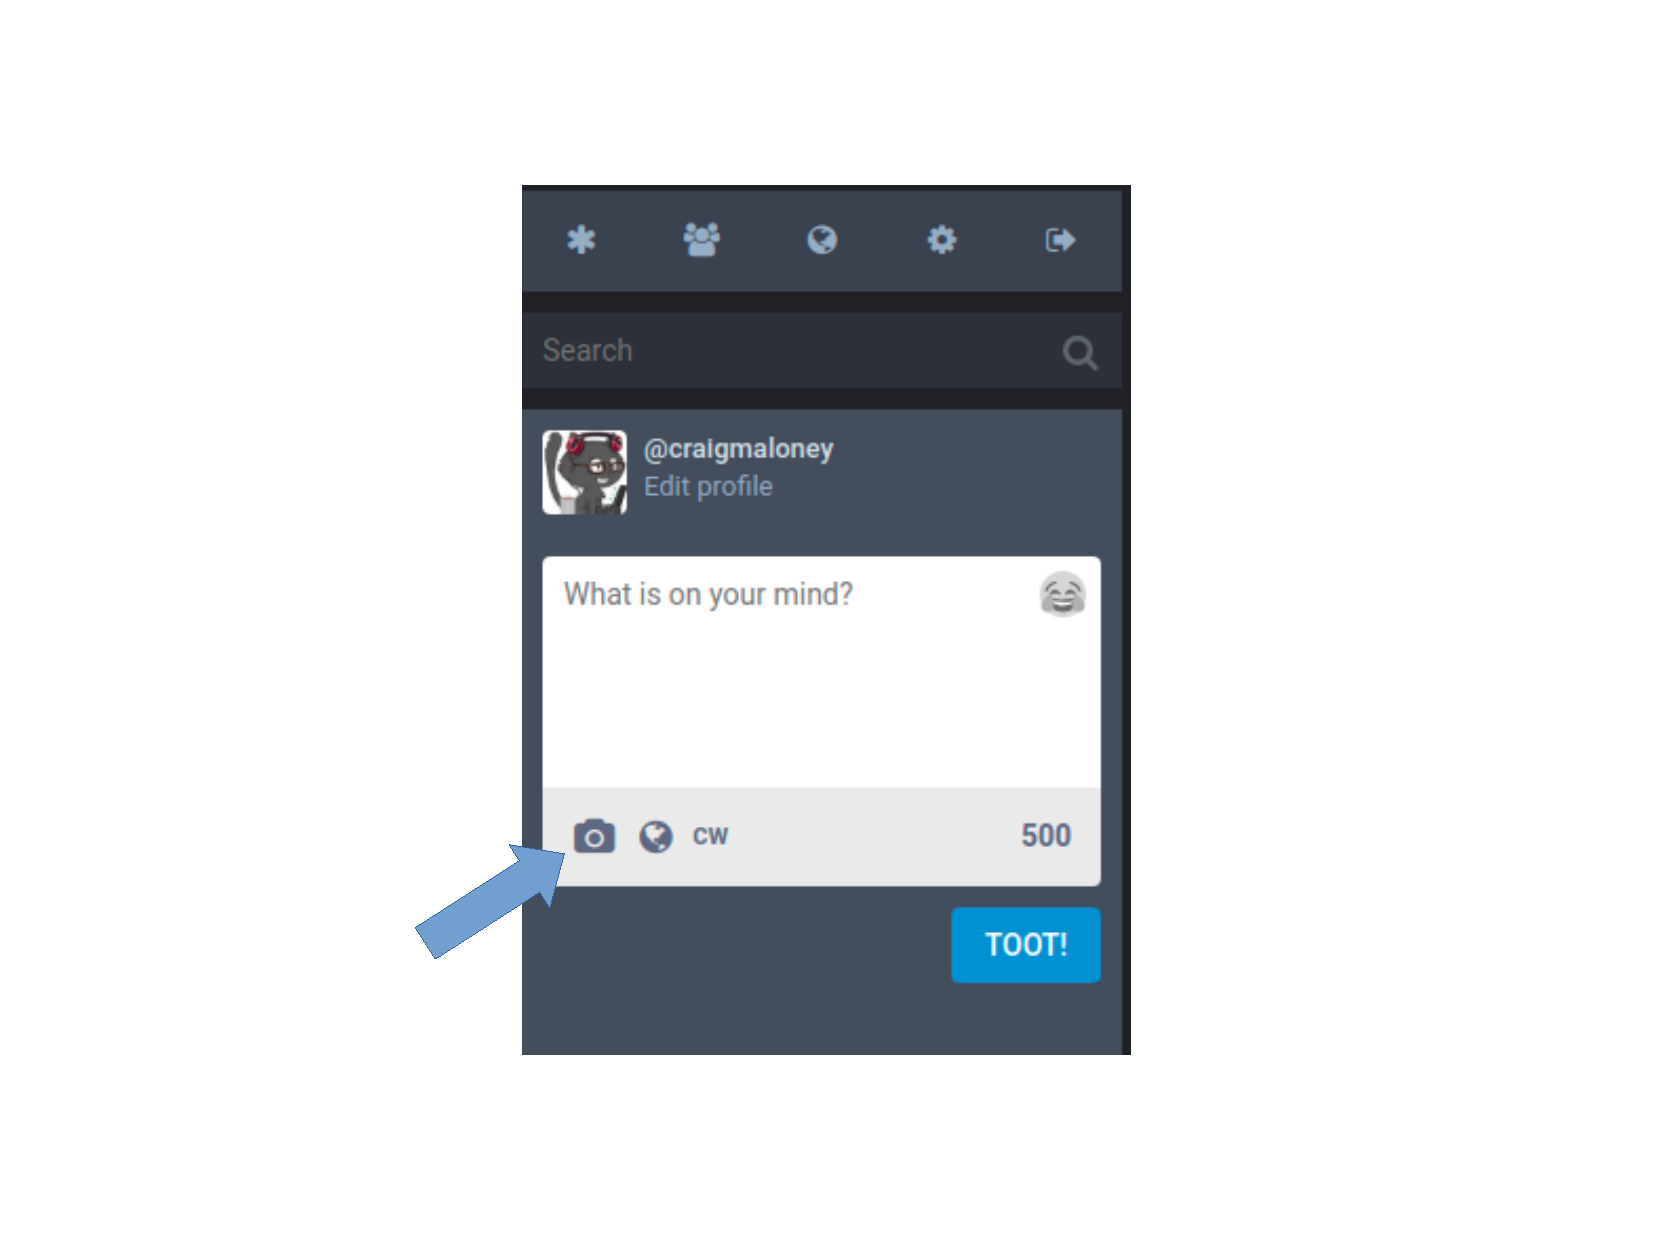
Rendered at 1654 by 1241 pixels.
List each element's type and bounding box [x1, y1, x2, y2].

text_box [415, 844, 565, 959]
picture [522, 185, 1131, 1055]
